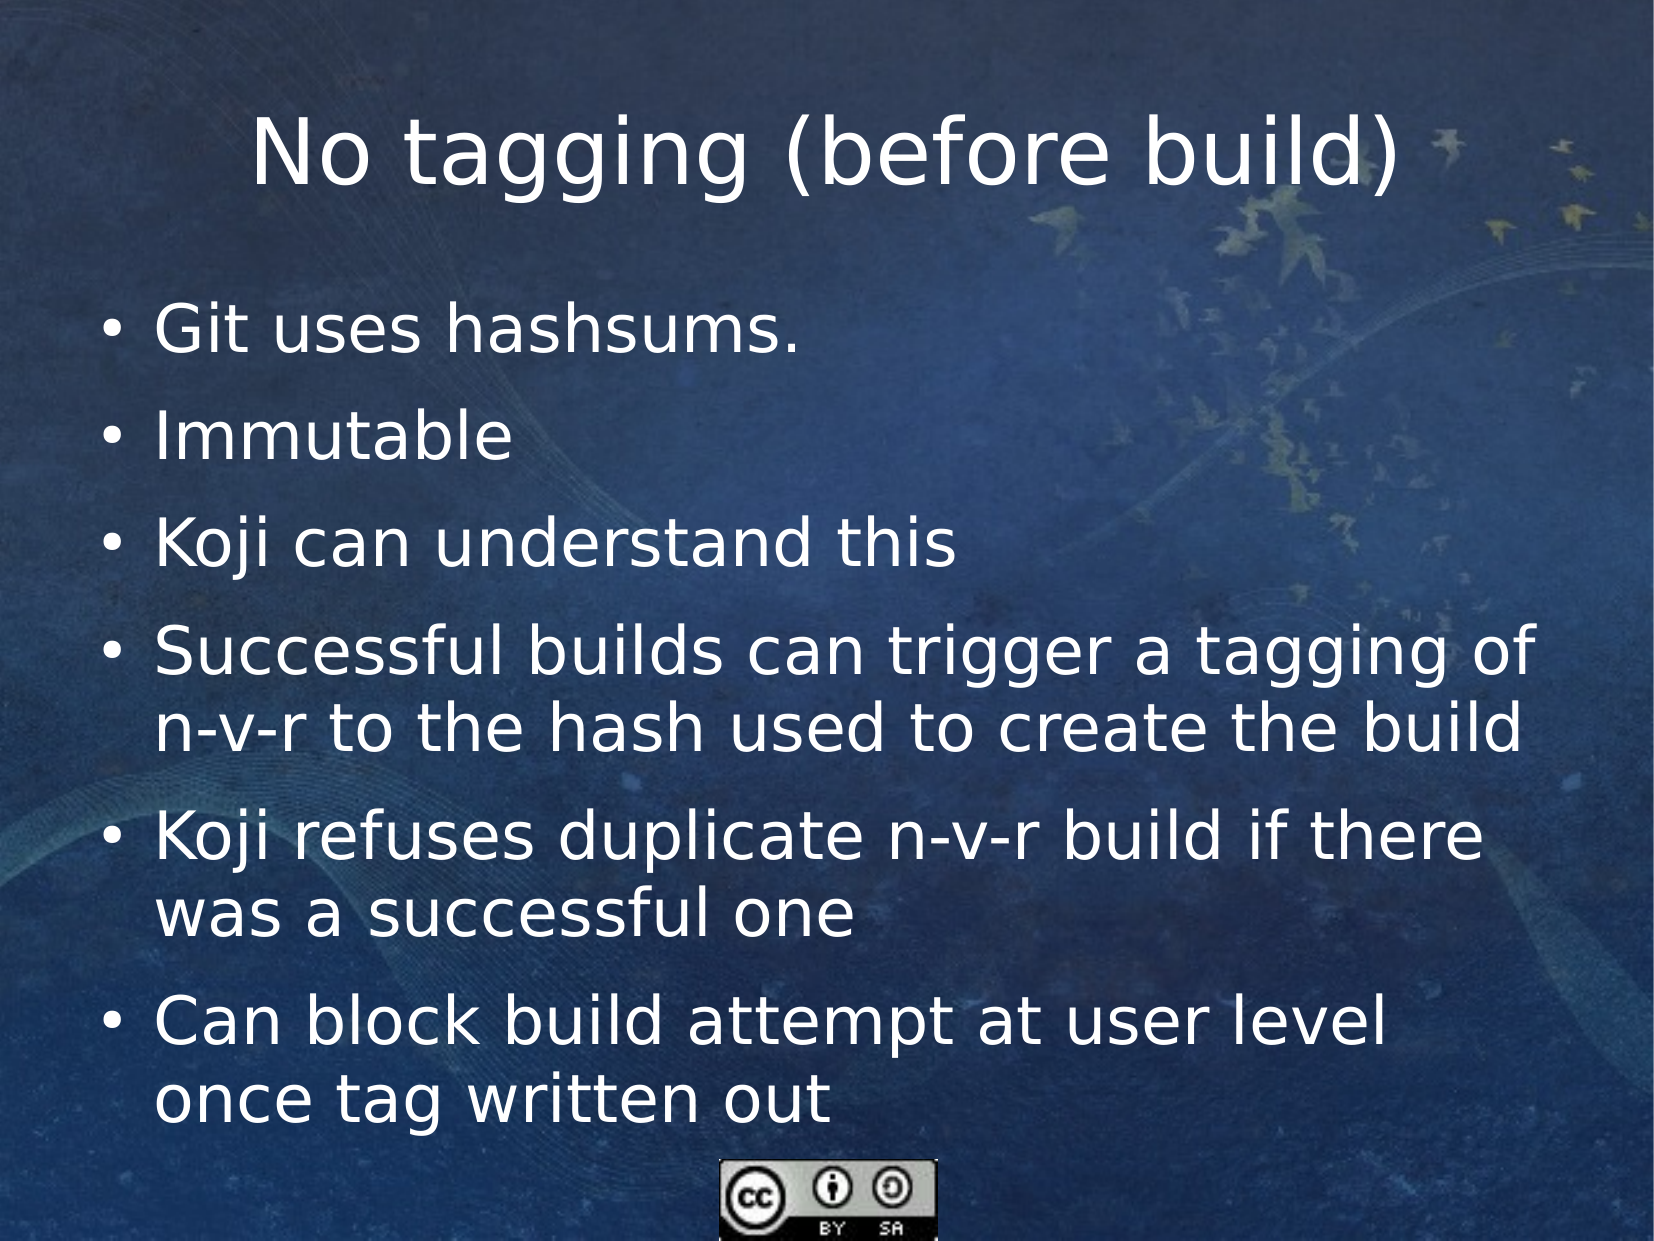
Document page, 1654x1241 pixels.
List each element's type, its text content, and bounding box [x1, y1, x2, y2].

title No tagging (before build) [82, 56, 1571, 250]
picture [0, 0, 1654, 1241]
list Git uses hashsums. Immutable Koji can understand this Successful builds can trigger a tagging of n-v-r to the hash used to create the build Koji refuses duplicate n-v-r build if there was a successful one Can block build attempt at user level once tag written out [82, 290, 1571, 1138]
